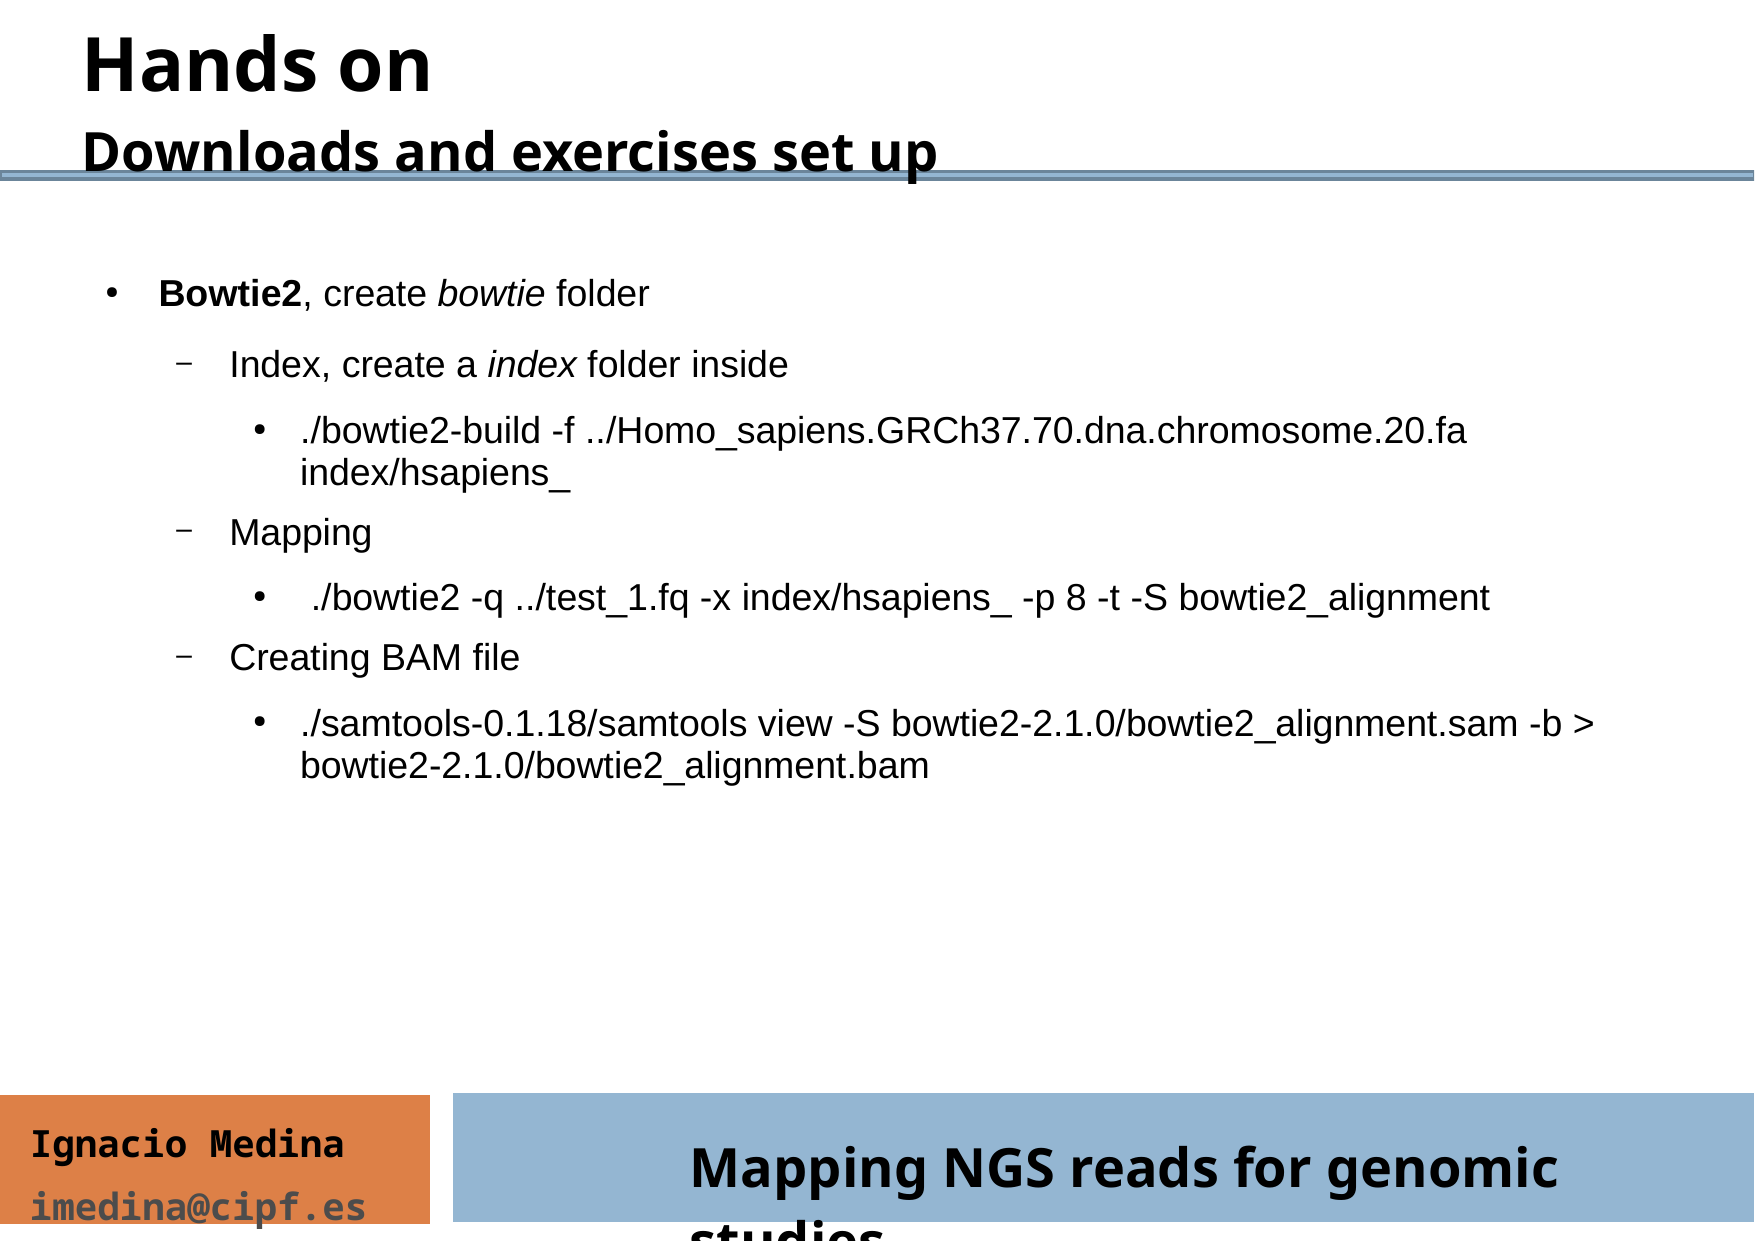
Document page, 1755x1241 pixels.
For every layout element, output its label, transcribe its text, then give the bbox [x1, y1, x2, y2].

text_box [0, 171, 908, 179]
text_box Mapping NGS reads for genomic studies [675, 1122, 1726, 1200]
text_box Hands on Downloads and exercises set up [67, 3, 1688, 168]
text_box [916, 171, 1754, 179]
list Bowtie2, create bowtie folder Index, create a index folder inside ./bowtie2-build -f ../Homo_sapiens.GRCh37.70.dna.chromosome.20.fa index/hsapiens_ Mapping ./bowtie2 -q ../test_1.fq -x index/hsapiens_ -p 8 -t -S bowtie2_alignment Creating BAM file ./samtools-0.1.18/samtools view -S bowtie2-2.1.0/bowtie2_alignment.sam -b > bowtie2-2.1.0/bowtie2_alignment.bam [87, 272, 1632, 992]
text_box Ignacio Medina imedina@cipf.es [15, 1110, 406, 1213]
